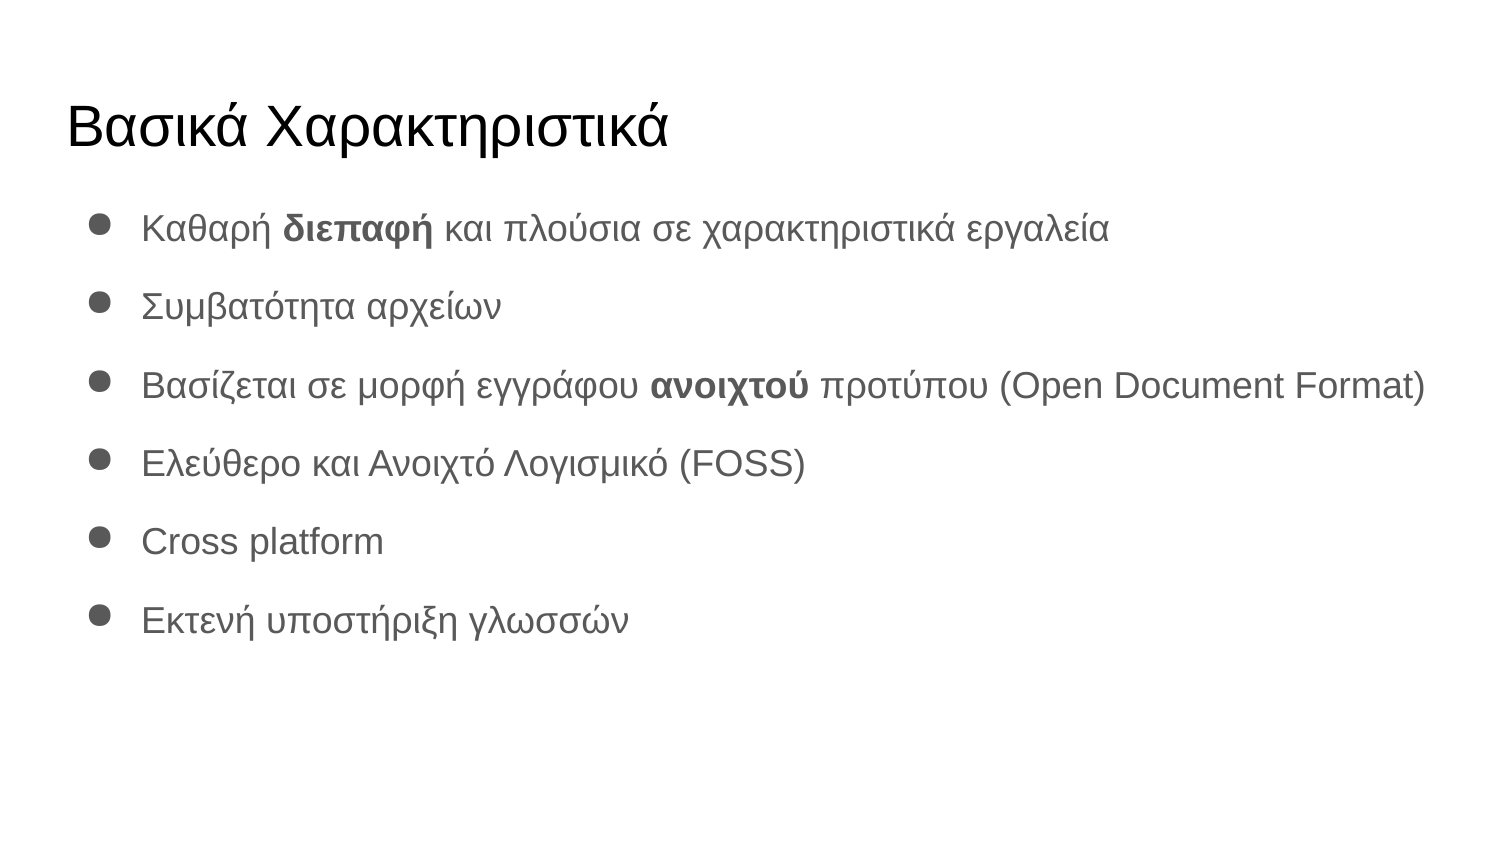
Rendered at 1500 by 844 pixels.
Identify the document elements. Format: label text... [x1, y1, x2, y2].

list Καθαρή διεπαφή και πλούσια σε χαρακτηριστικά εργαλεία Συμβατότητα αρχείων Βασίζεται σε μορφή εγγράφου ανοιχτού προτύπου (Open Document Format) Ελεύθερο και Ανοιχτό Λογισμικό (FOSS) Cross platform Εκτενή υποστήριξη γλωσσών [51, 189, 1449, 750]
title Βασικά Χαρακτηριστικά [51, 72, 1449, 167]
